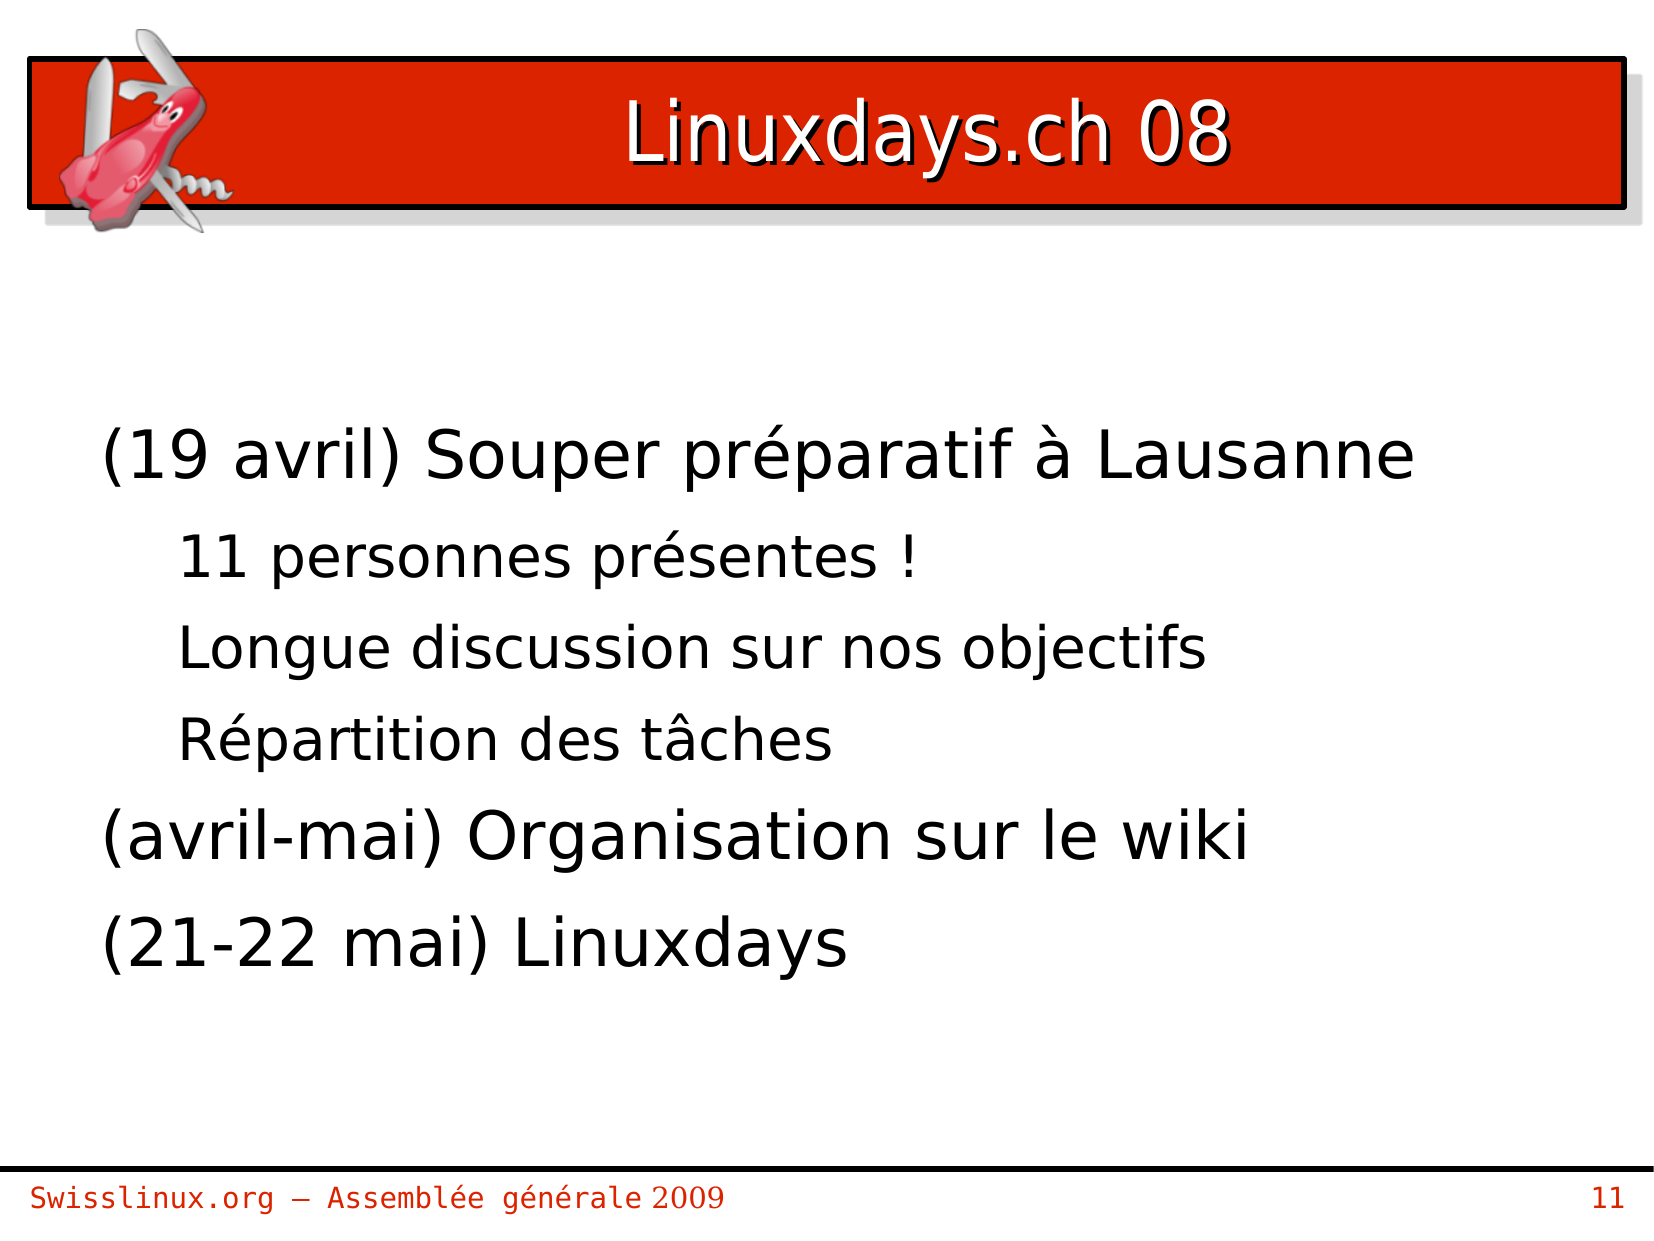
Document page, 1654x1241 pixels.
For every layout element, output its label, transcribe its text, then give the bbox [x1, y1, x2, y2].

list (19 avril) Souper préparatif à Lausanne 11 personnes présentes ! Longue discussion sur nos objectifs Répartition des tâches (avril-mai) Organisation sur le wiki (21-22 mai) Linuxdays [82, 297, 1571, 1102]
picture [59, 29, 234, 233]
title Linuxdays.ch 08 [259, 84, 1595, 182]
